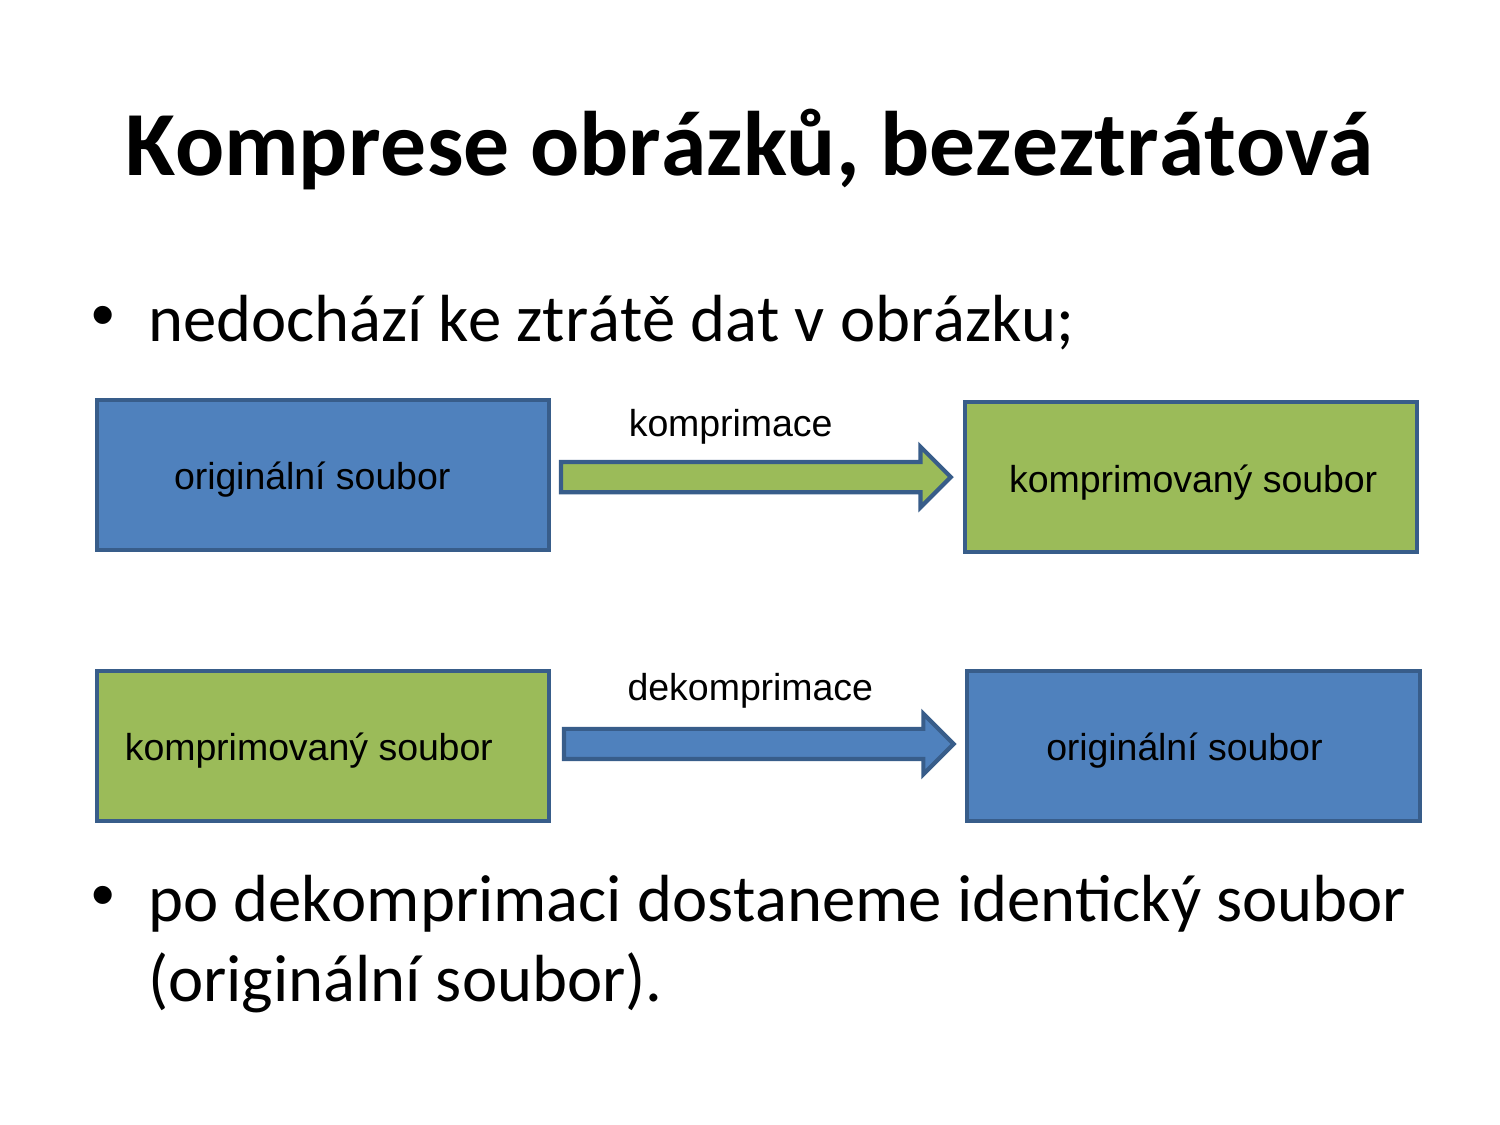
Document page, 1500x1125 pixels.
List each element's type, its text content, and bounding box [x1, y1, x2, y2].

text_box [560, 446, 951, 508]
text_box dekomprimace [612, 655, 897, 716]
title Komprese obrázků, bezeztrátová [75, 45, 1426, 233]
text_box [96, 670, 550, 821]
text_box komprimovaný soubor [110, 715, 536, 777]
text_box komprimovaný soubor [994, 446, 1420, 508]
list nedochází ke ztrátě dat v obrázku; po dekomprimaci dostaneme identický soubor (originální soubor). [76, 267, 1427, 1022]
text_box [967, 670, 1420, 821]
text_box originální soubor [159, 444, 479, 505]
text_box [563, 713, 954, 775]
text_box originální soubor [1031, 715, 1351, 776]
text_box komprimace [614, 391, 898, 453]
